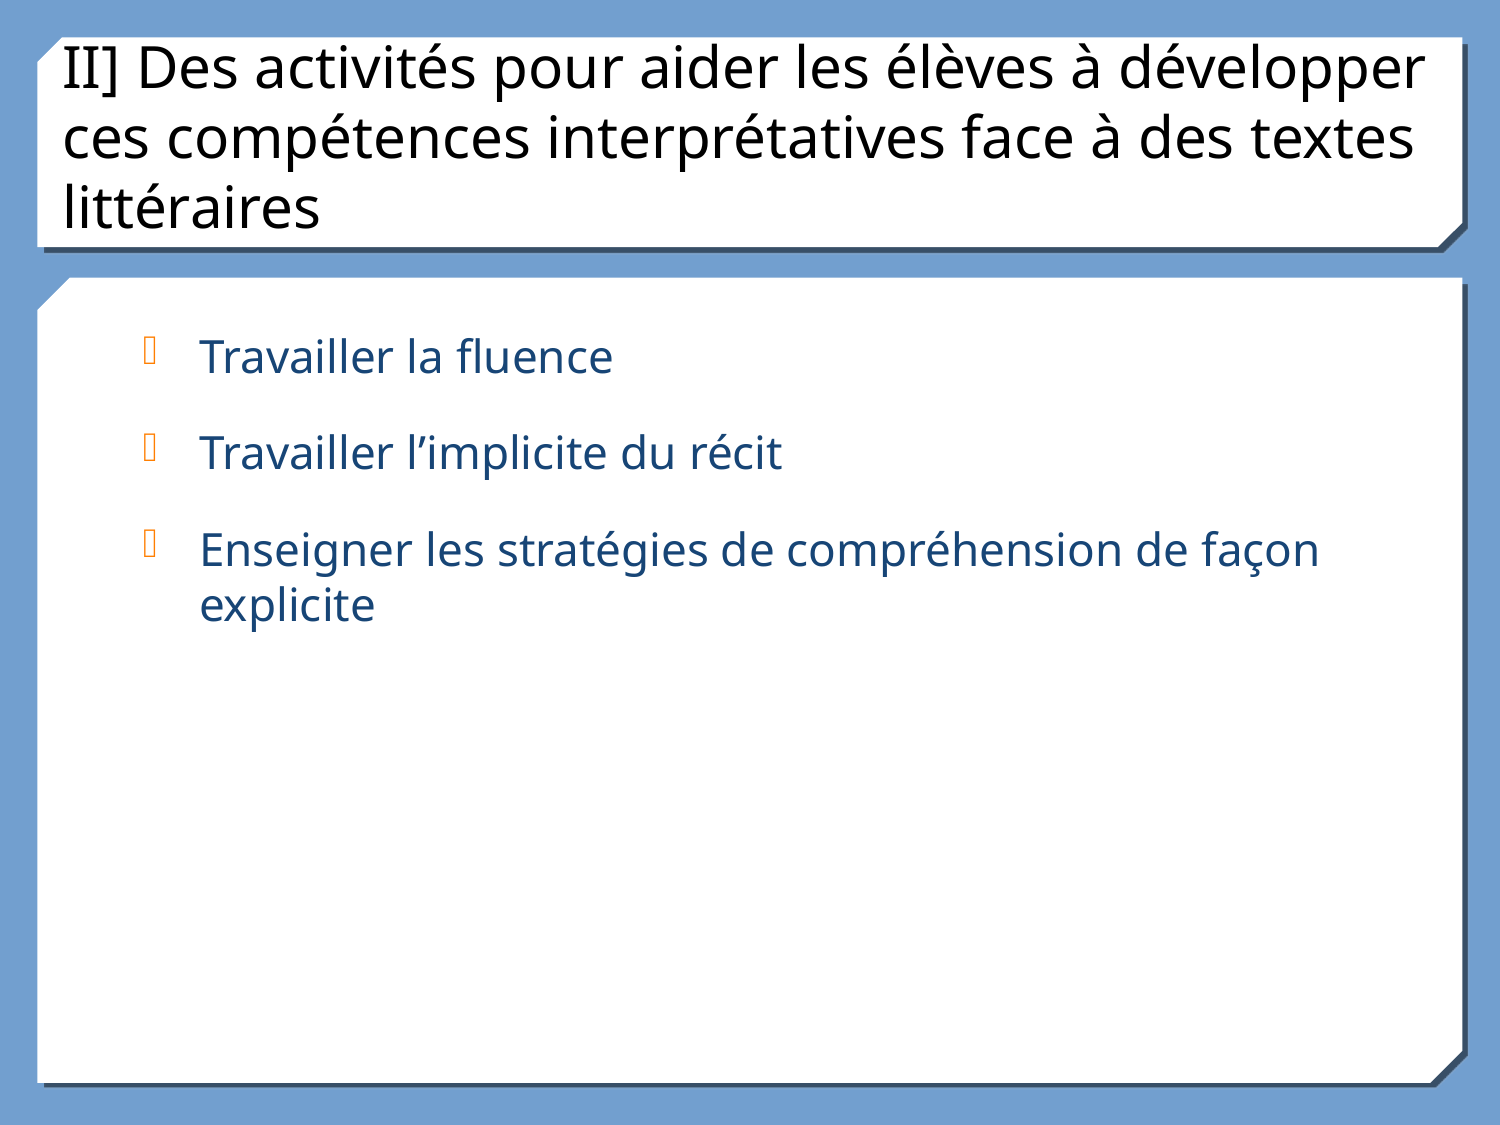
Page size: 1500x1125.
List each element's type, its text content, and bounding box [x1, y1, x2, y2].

list Travailler la fluence Travailler l’implicite du récit Enseigner les stratégies de compréhension de façon explicite [127, 319, 1372, 978]
title II] Des activités pour aider les élèves à développer ces compétences interprétatives face à des textes littéraires [47, 60, 1461, 249]
